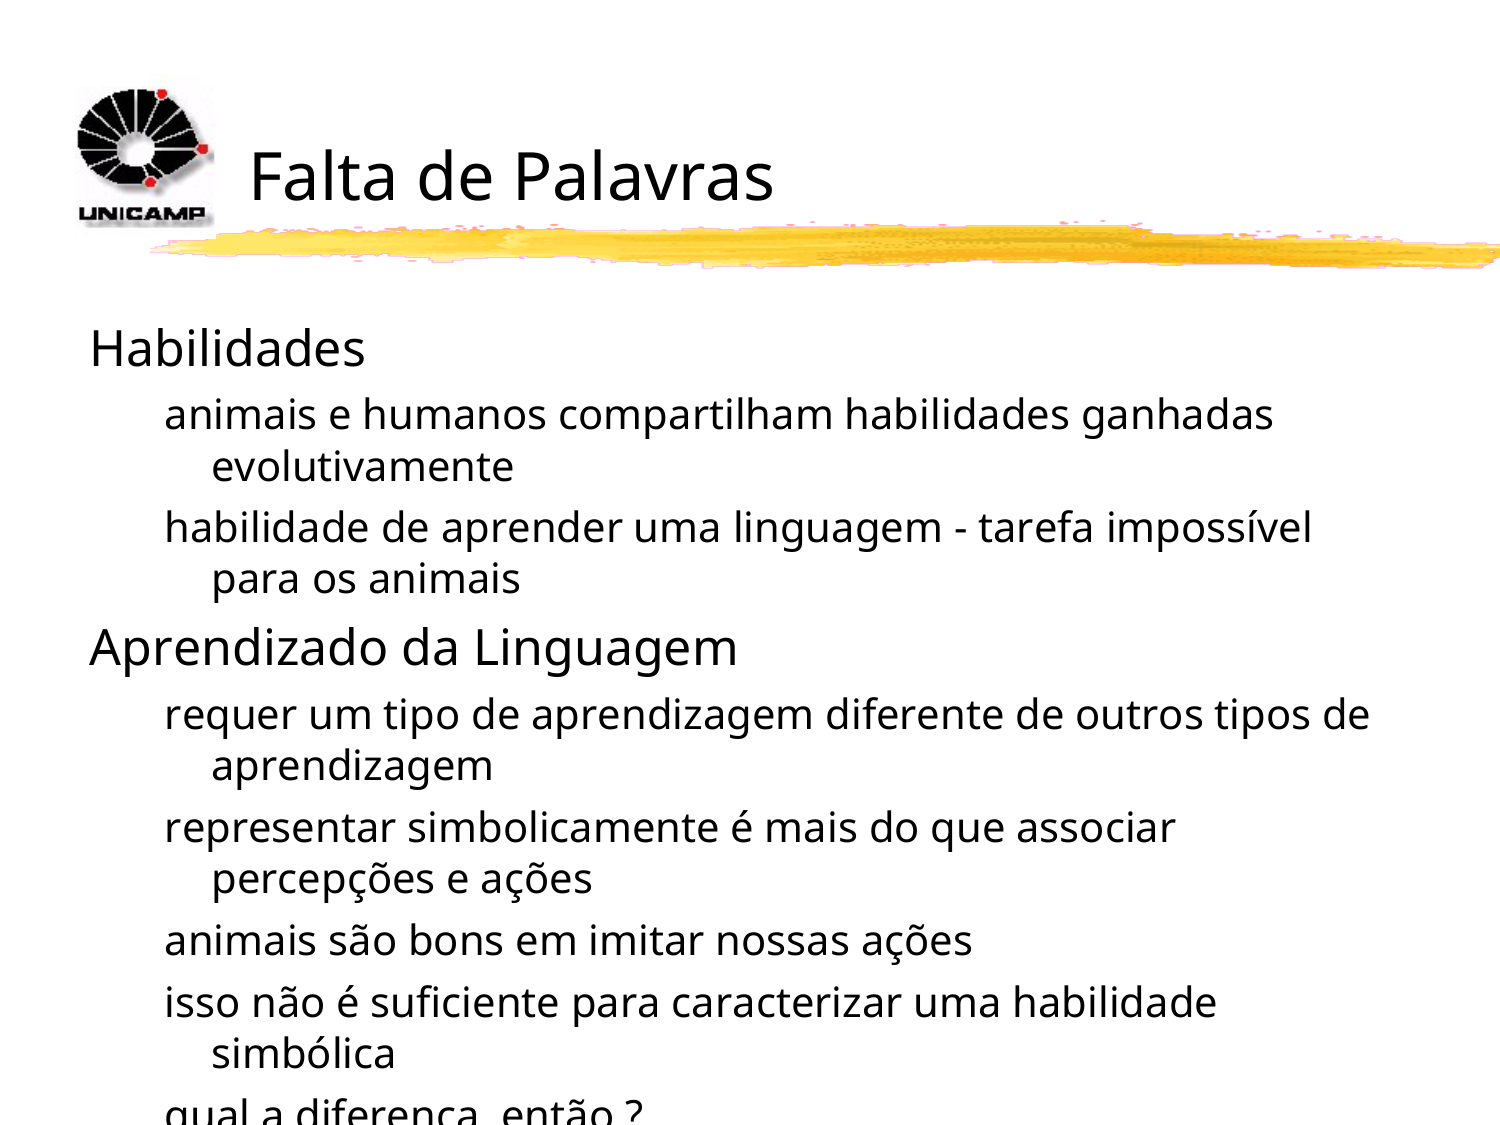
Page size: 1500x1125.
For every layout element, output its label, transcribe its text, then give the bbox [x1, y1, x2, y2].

list Habilidades animais e humanos compartilham habilidades ganhadas evolutivamente habilidade de aprender uma linguagem - tarefa impossível para os animais Aprendizado da Linguagem requer um tipo de aprendizagem diferente de outros tipos de aprendizagem representar simbolicamente é mais do que associar percepções e ações animais são bons em imitar nossas ações isso não é suficiente para caracterizar uma habilidade simbólica qual a diferença, então ? [74, 309, 1417, 1013]
picture [75, 74, 1500, 279]
title Falta de Palavras [233, 37, 1434, 225]
